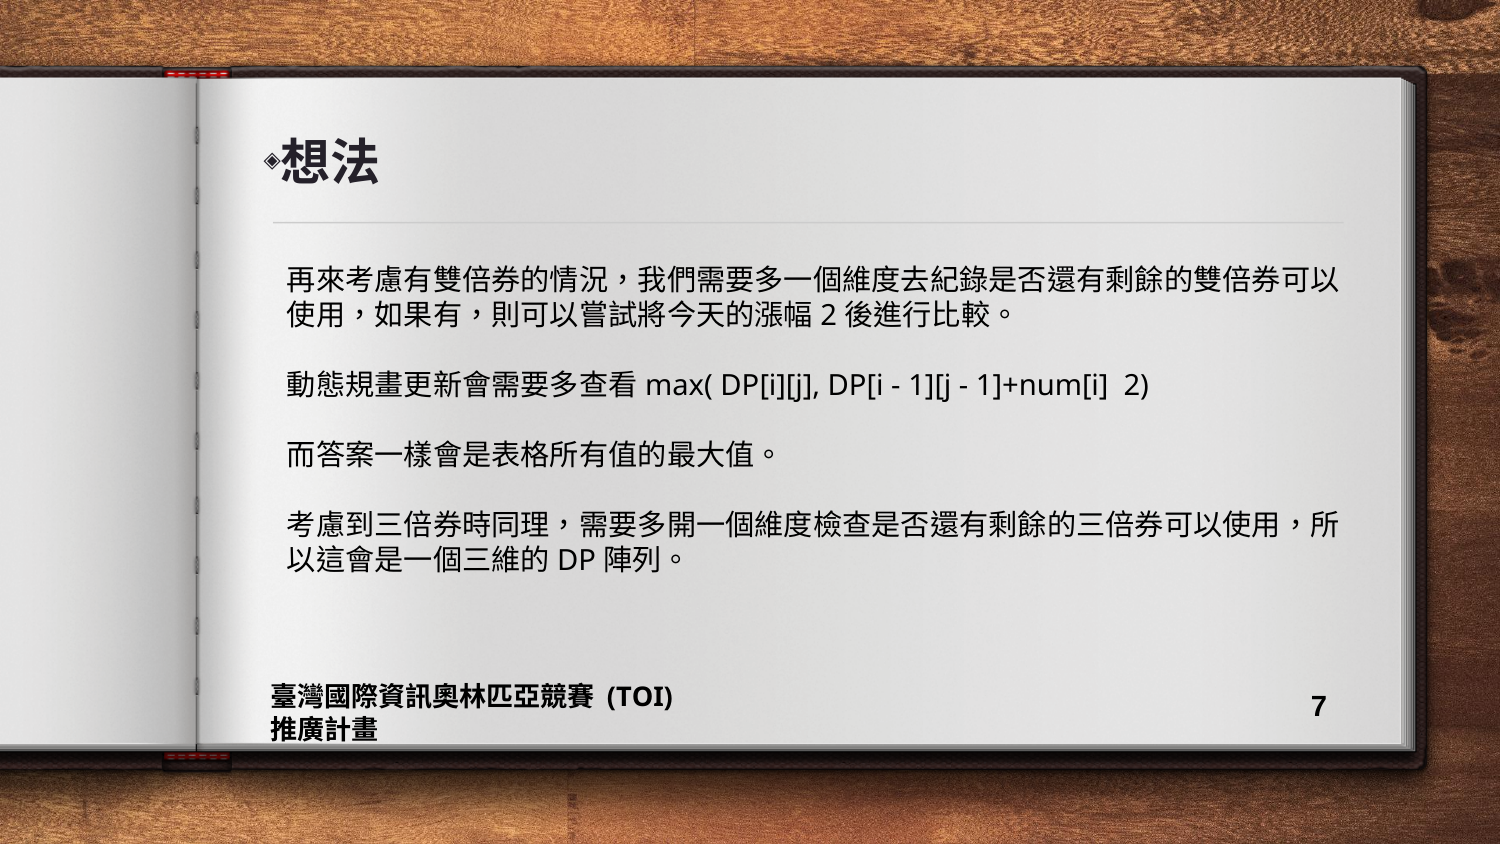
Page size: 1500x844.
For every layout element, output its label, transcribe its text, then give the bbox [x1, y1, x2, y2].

text_box 再來考慮有雙倍券的情況，我們需要多一個維度去紀錄是否還有剩餘的雙倍券可以使用，如果有，則可以嘗試將今天的漲幅2後進行比較。 動態規畫更新會需要多查看max( DP[i][j], DP[i - 1][j - 1]+num[i] 2) 而答案一樣會是表格所有值的最大值。 考慮到三倍券時同理，需要多開一個維度檢查是否還有剩餘的三倍券可以使用，所以這會是一個三維的DP陣列。 [271, 253, 1369, 588]
text_box 想法 [248, 115, 1190, 205]
text_box 7 [1295, 672, 1386, 737]
